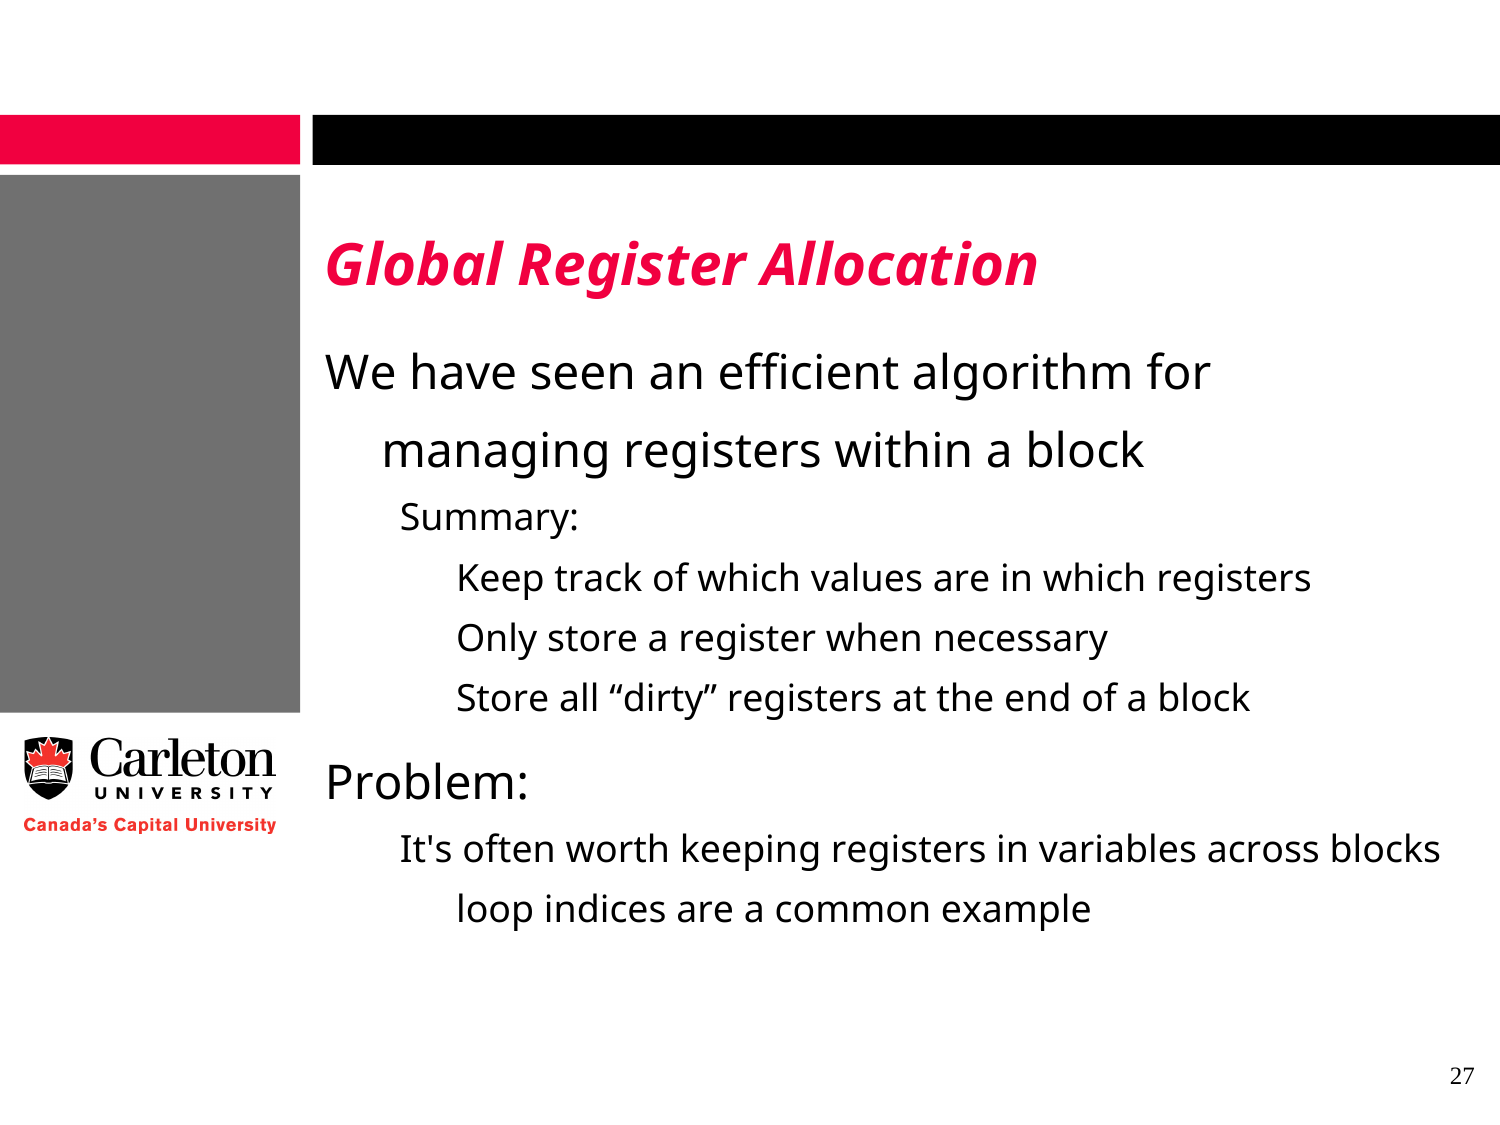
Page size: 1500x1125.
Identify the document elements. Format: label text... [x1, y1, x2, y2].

list We have seen an efficient algorithm for managing registers within a block Summary: Keep track of which values are in which registers Only store a register when necessary Store all “dirty” registers at the end of a block Problem: It's often worth keeping registers in variables across blocks loop indices are a common example [324, 324, 1450, 1036]
picture [24, 737, 276, 834]
title Global Register Allocation [324, 194, 1450, 324]
